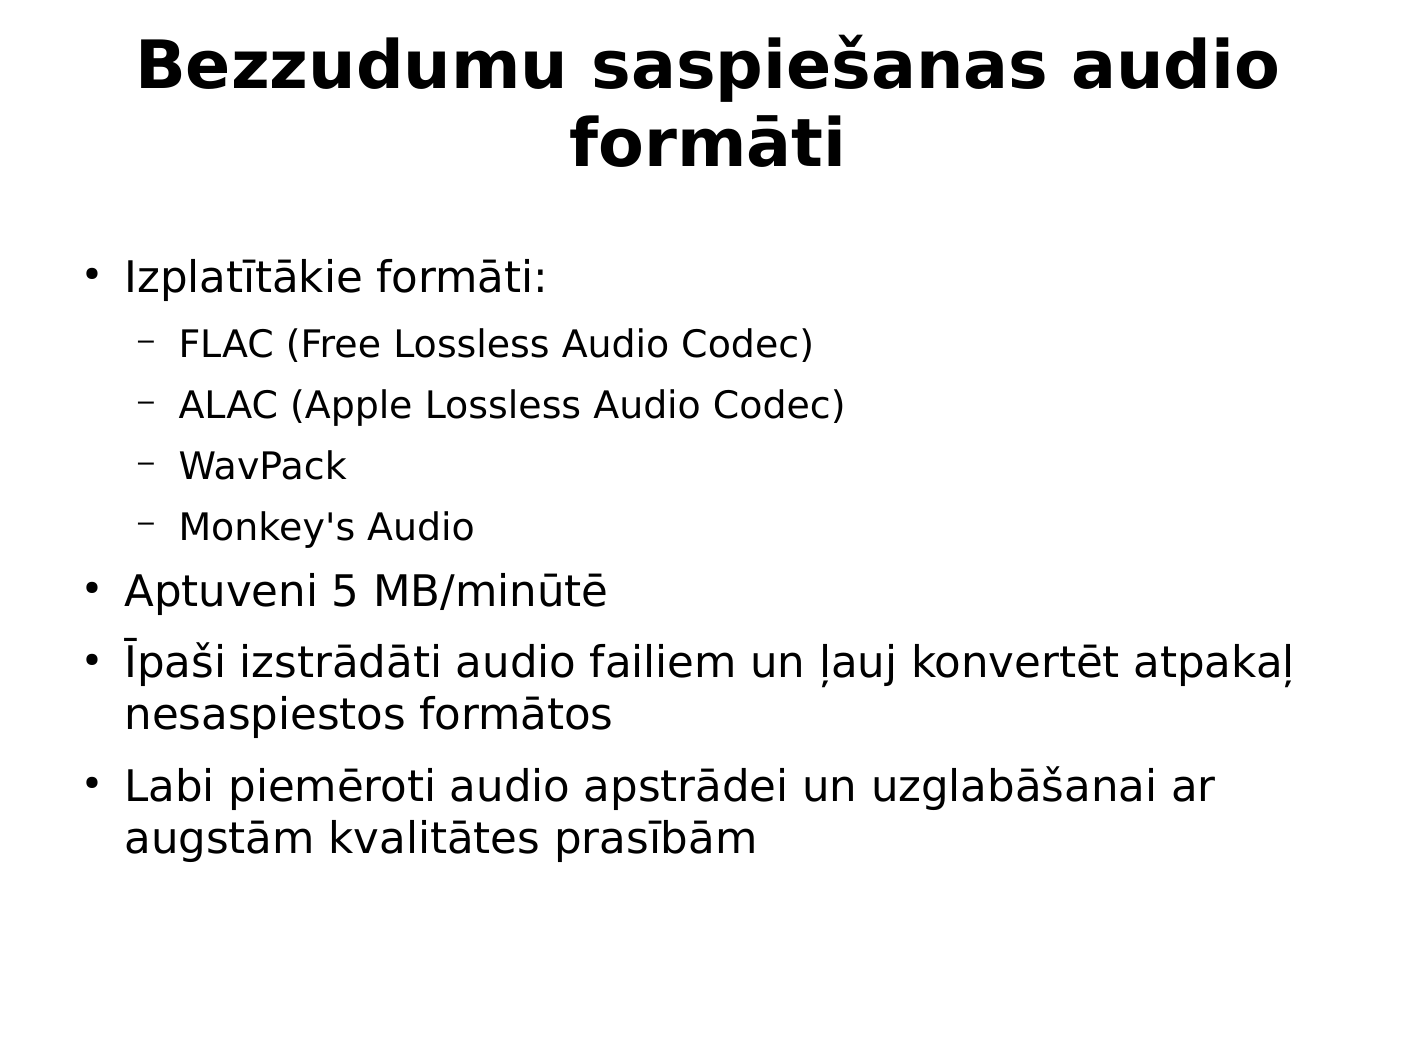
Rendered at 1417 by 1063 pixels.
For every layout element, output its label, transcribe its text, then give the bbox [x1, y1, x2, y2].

title Bezzudumu saspiešanas audio formāti [70, 26, 1346, 183]
list Izplatītākie formāti: FLAC (Free Lossless Audio Codec) ALAC (Apple Lossless Audio Codec) WavPack Monkey's Audio Aptuveni 5 MB/minūtē Īpaši izstrādāti audio failiem un ļauj konvertēt atpakaļ nesaspiestos formātos Labi piemēroti audio apstrādei un uzglabāšanai ar augstām kvalitātes prasībām [70, 248, 1346, 865]
